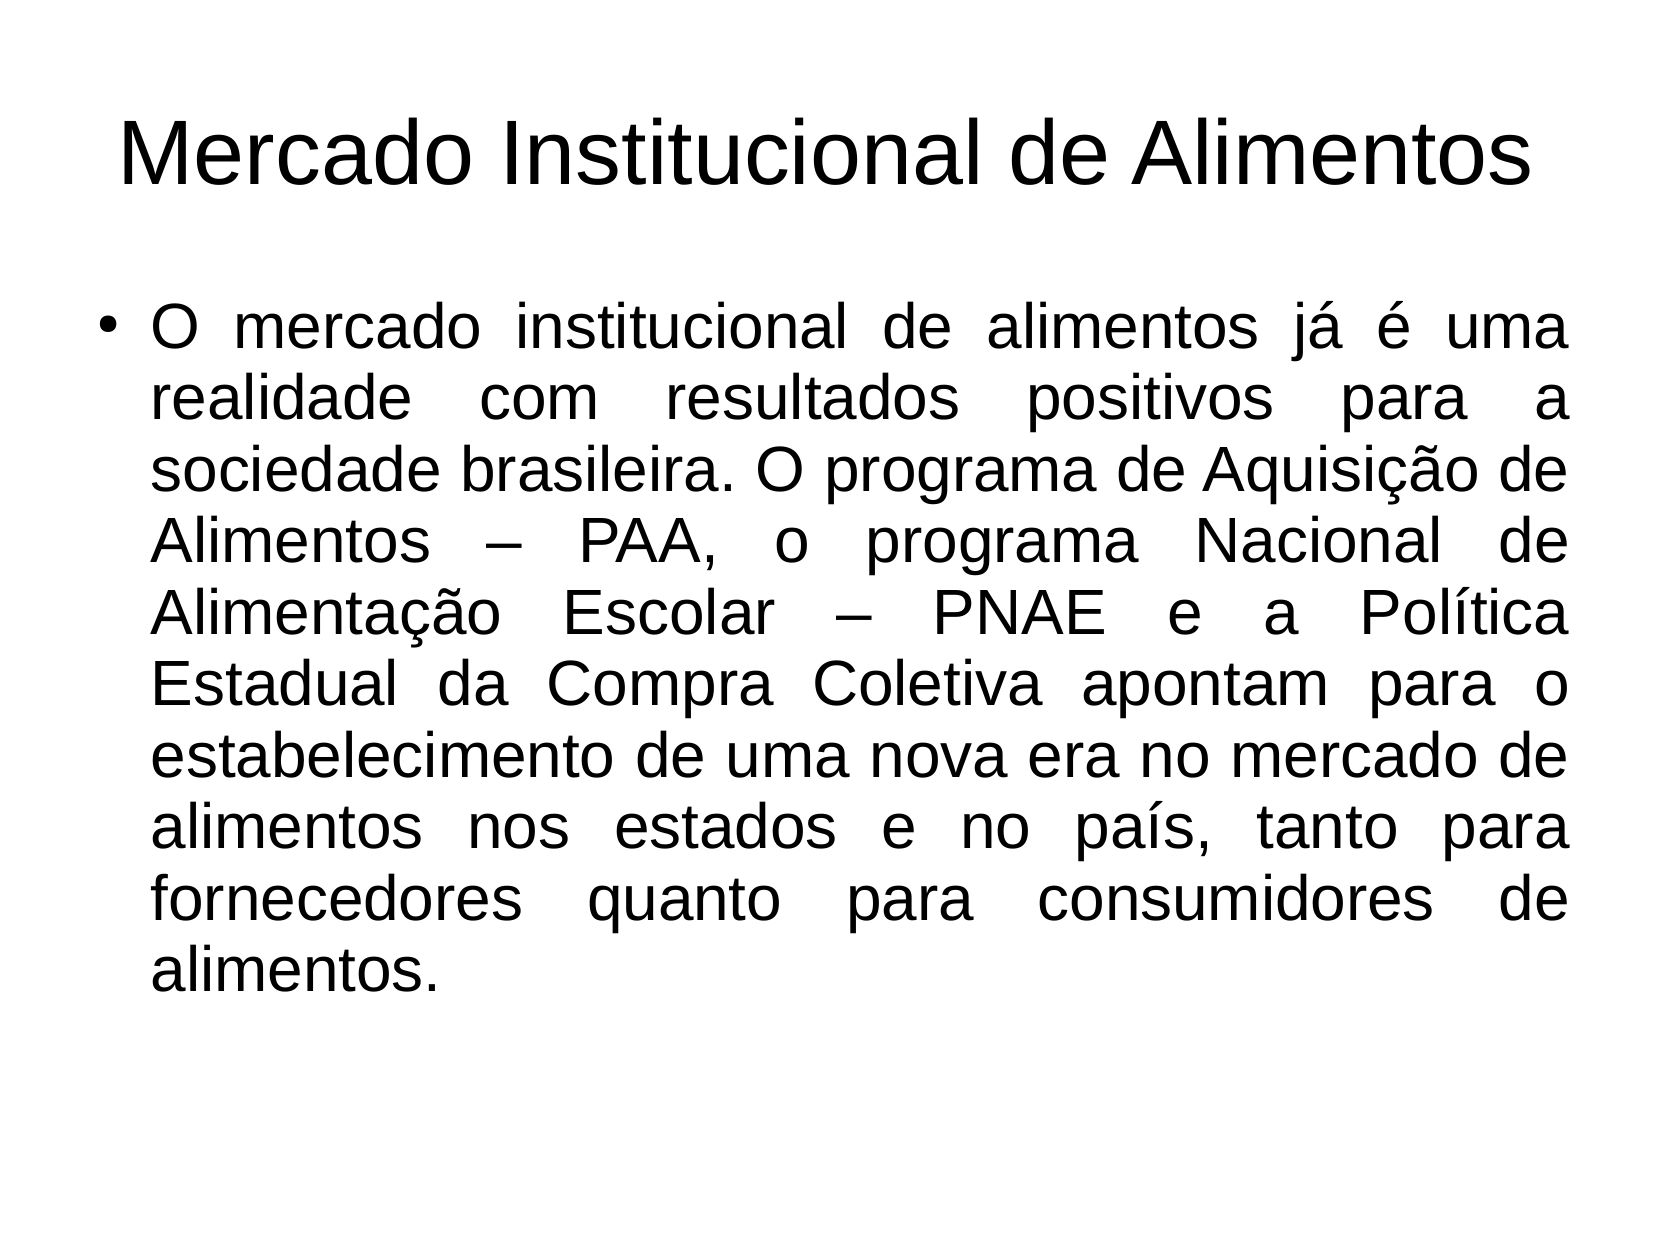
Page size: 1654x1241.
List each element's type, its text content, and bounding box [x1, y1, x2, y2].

list O mercado institucional de alimentos já é uma realidade com resultados positivos para a sociedade brasileira. O programa de Aquisição de Alimentos – PAA, o programa Nacional de Alimentação Escolar – PNAE e a Política Estadual da Compra Coletiva apontam para o estabelecimento de uma nova era no mercado de alimentos nos estados e no país, tanto para fornecedores quanto para consumidores de alimentos. [82, 290, 1571, 1010]
title Mercado Institucional de Alimentos [82, 49, 1571, 257]
